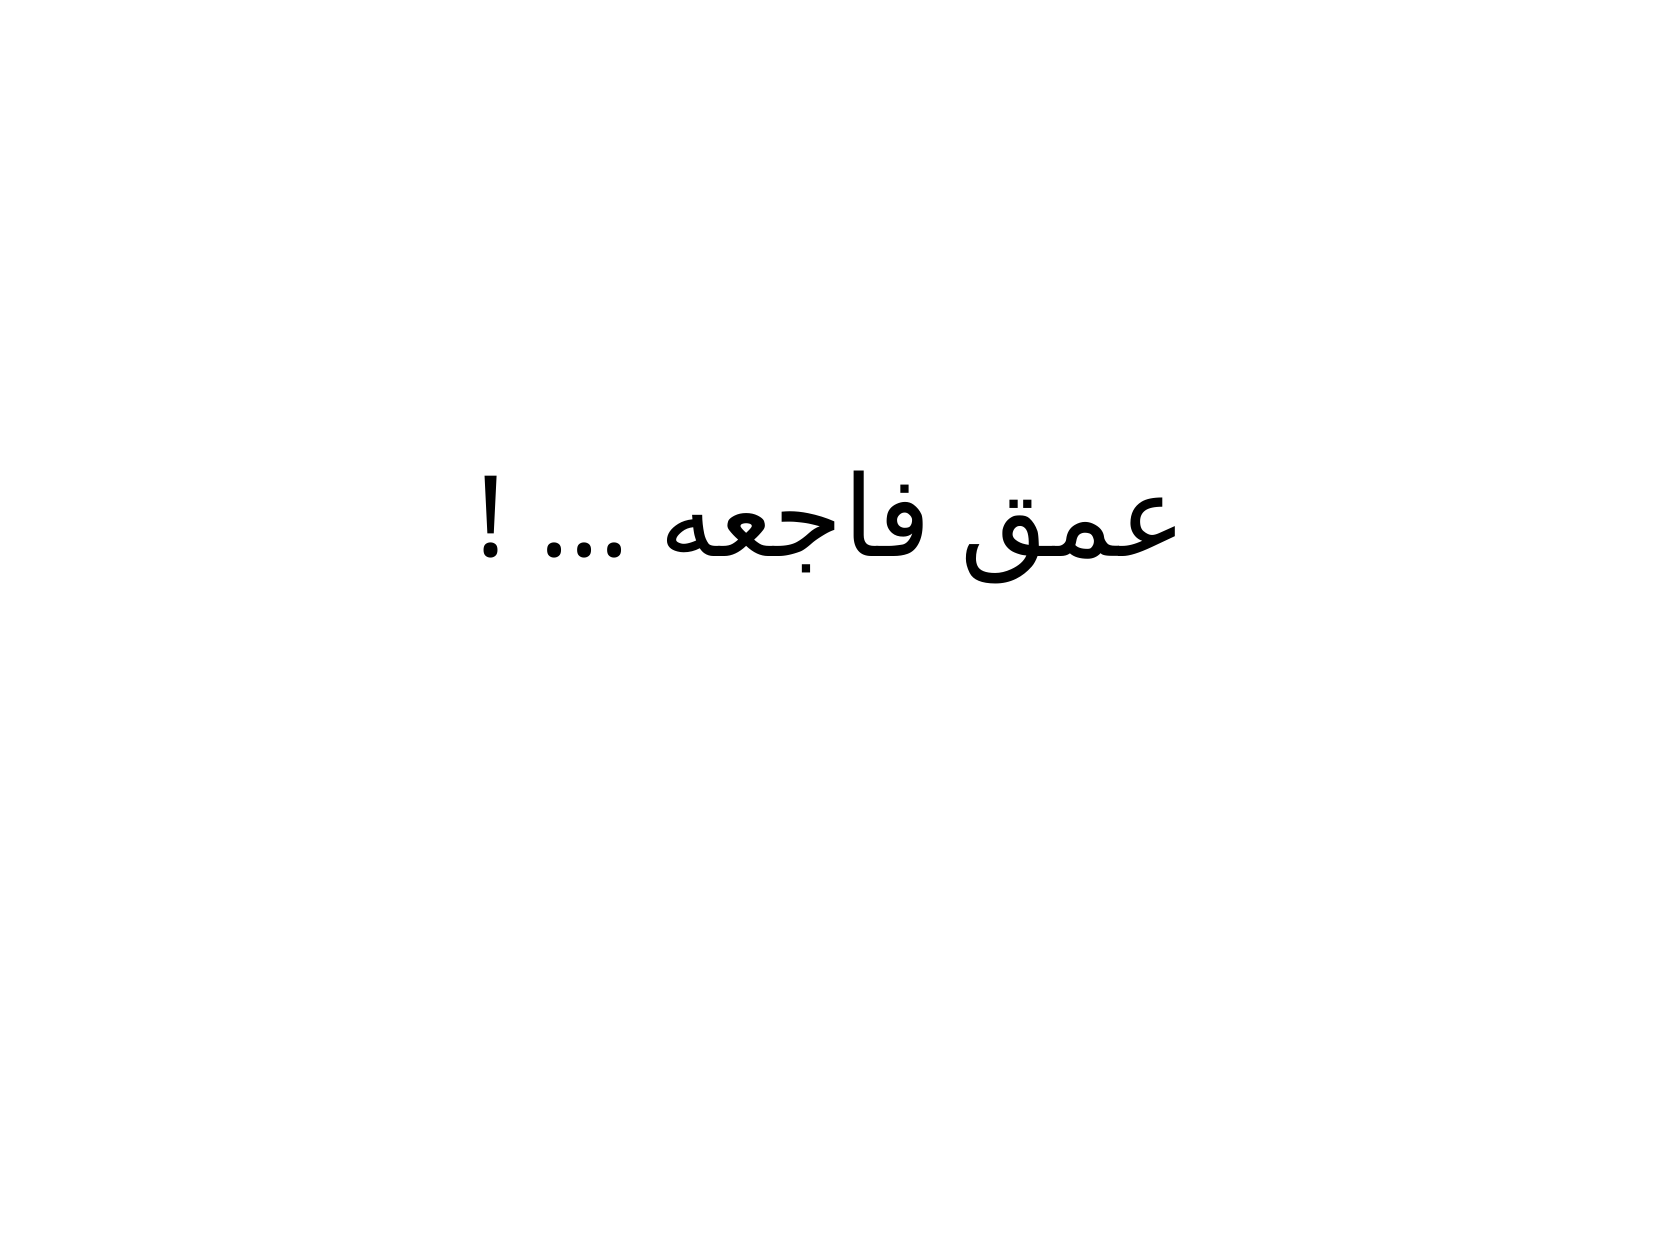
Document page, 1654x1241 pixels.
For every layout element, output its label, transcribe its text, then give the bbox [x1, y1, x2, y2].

subtitle عمق فاجعه ... ! [82, 49, 1571, 1010]
